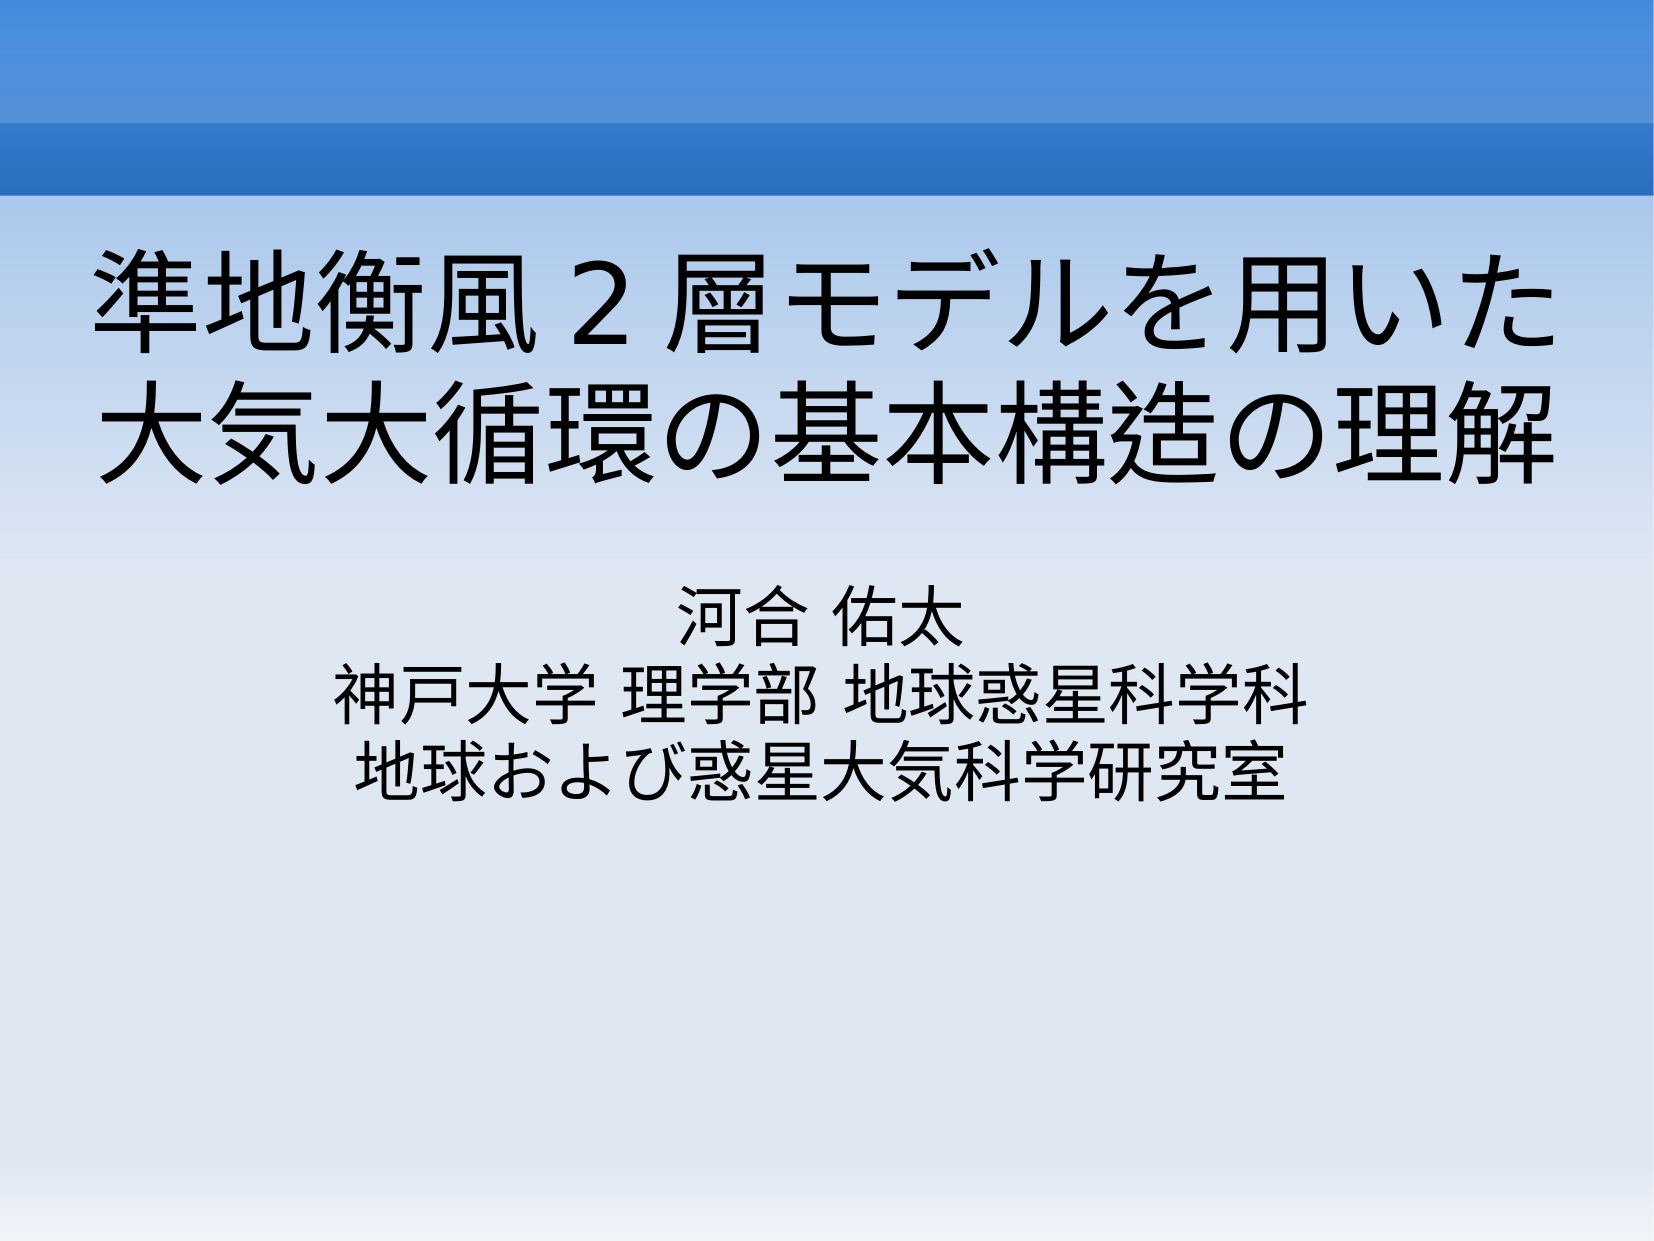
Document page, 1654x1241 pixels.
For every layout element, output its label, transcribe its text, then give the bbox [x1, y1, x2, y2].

picture [0, 0, 1654, 1241]
subtitle 河合 佑太 神戸大学 理学部 地球惑星科学科 地球および惑星大気科学研究室 [76, 141, 1565, 1241]
title 準地衡風2層モデルを用いた 大気大循環の基本構造の理解 [82, 187, 1571, 556]
